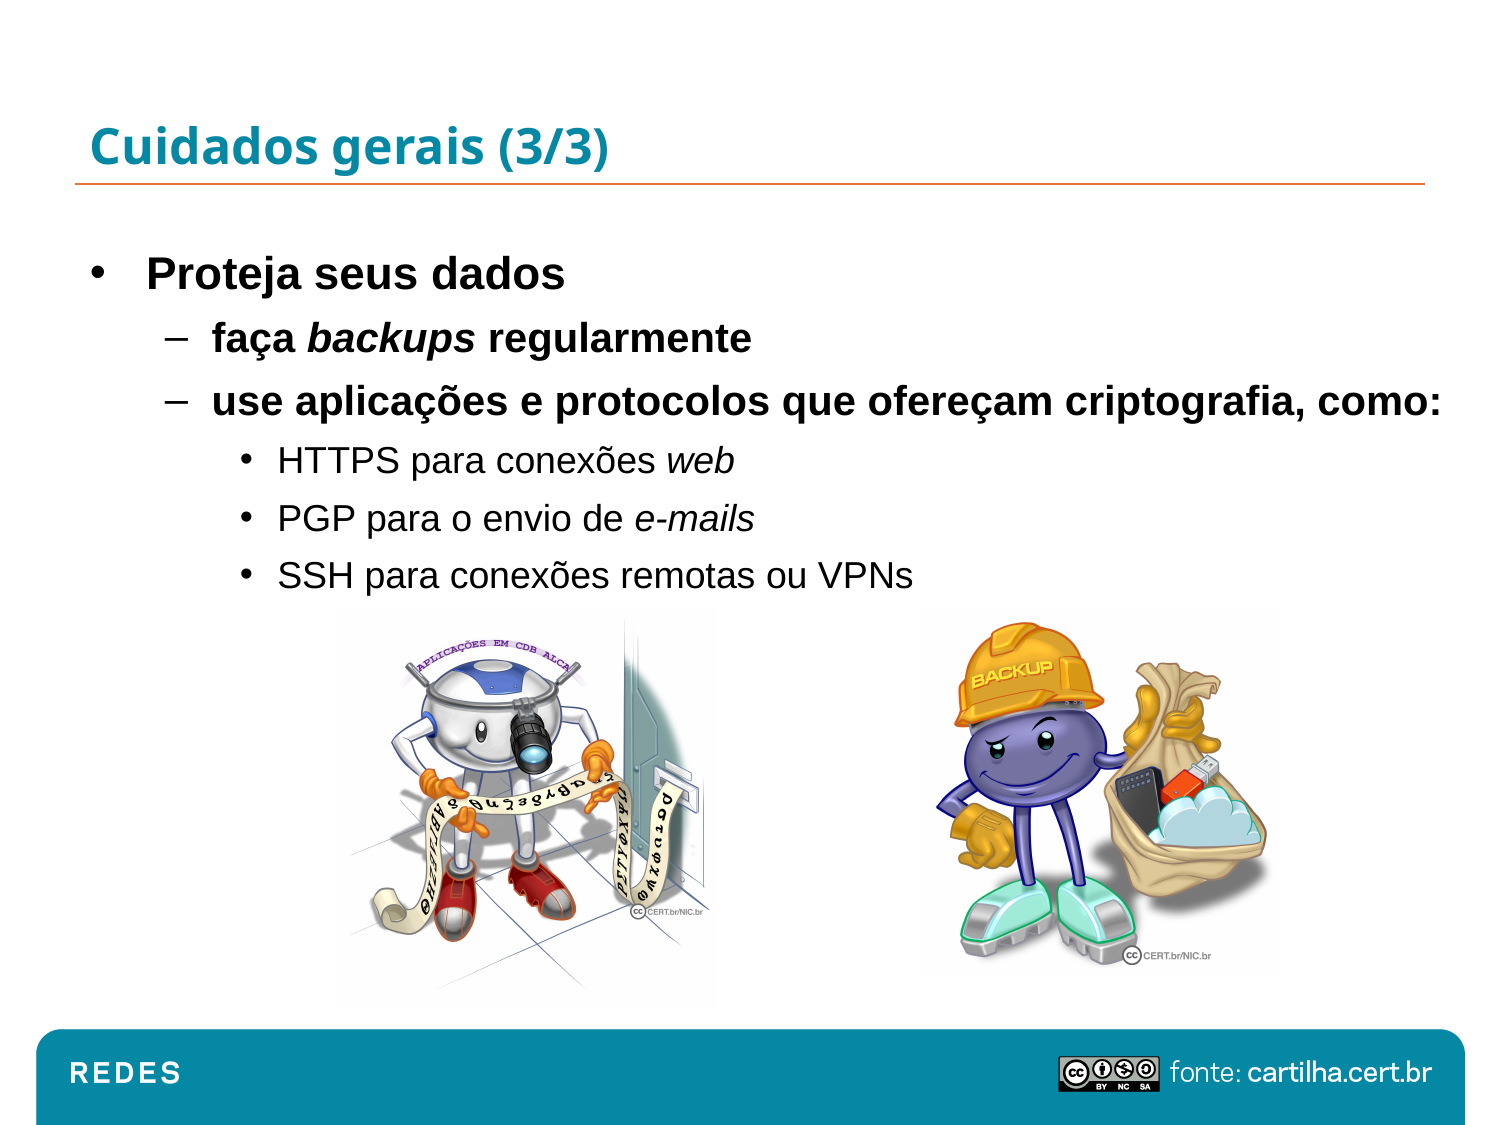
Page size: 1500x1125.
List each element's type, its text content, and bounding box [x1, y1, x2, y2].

picture [0, 0, 1500, 1125]
title Cuidados gerais (3/3) [75, 54, 1425, 182]
list Proteja seus dados faça backups regularmente use aplicações e protocolos que ofereçam criptografia, como: HTTPS para conexões web PGP para o envio de e-mails SSH para conexões remotas ou VPNs [75, 236, 1459, 979]
